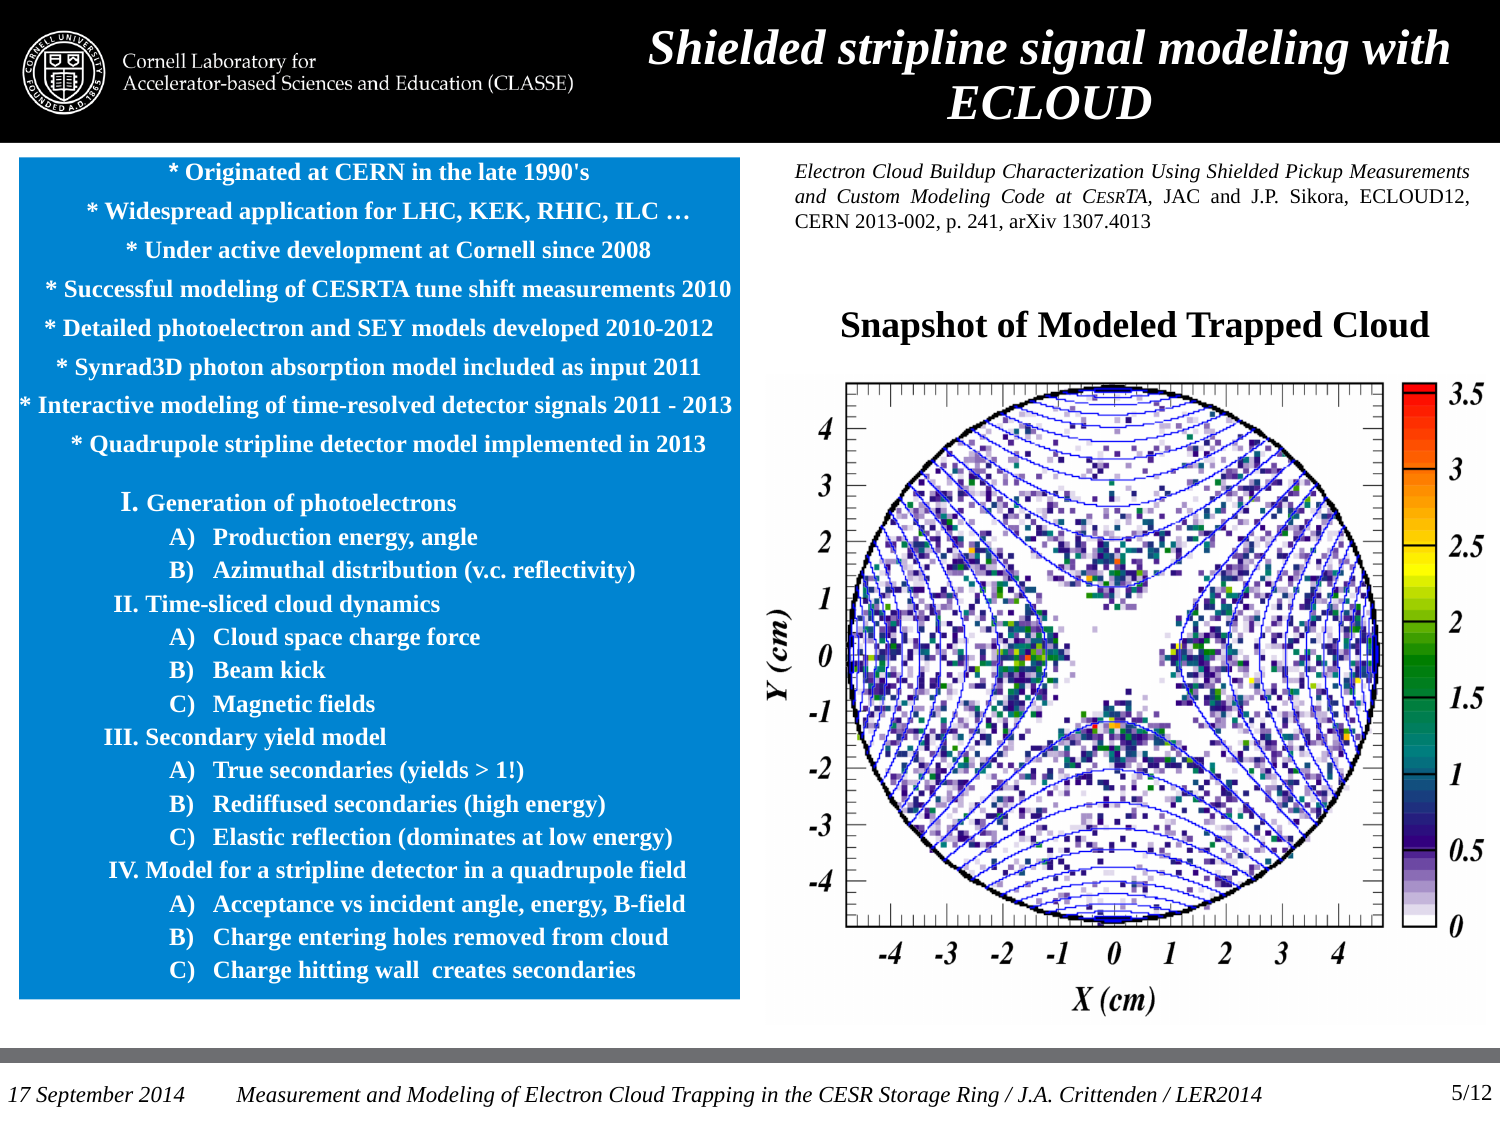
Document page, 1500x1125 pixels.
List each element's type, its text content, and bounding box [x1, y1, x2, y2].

text_box Electron Cloud Buildup Characterization Using Shielded Pickup Measurements and Custom Modeling Code at CESRTA, JAC and J.P. Sikora, ECLOUD12, CERN 2013-002, p. 241, arXiv 1307.4013 [780, 150, 1486, 241]
title Shielded stripline signal modeling with ECLOUD [600, 7, 1500, 143]
text_box * Originated at CERN in the late 1990's * Widespread application for LHC, KEK, RHIC, ILC … * Under active development at Cornell since 2008 * Successful modeling of CESRTA tune shift measurements 2010 * Detailed photoelectron and SEY models developed 2010-2012 * Synrad3D photon absorption model included as input 2011 * Interactive modeling of time-resolved detector signals 2011 - 2013 * Quadrupole stripline detector model implemented in 2013 Generation of photoelectrons Production energy, angle Azimuthal distribution (v.c. reflectivity) Time-sliced cloud dynamics Cloud space charge force Beam kick Magnetic fields Secondary yield model True secondaries (yields > 1!) Rediffused secondaries (high energy) Elastic reflection (dominates at low energy) Model for a stripline detector in a quadrupole field Acceptance vs incident angle, energy, B-field Charge entering holes removed from cloud Charge hitting wall creates secondaries [19, 157, 740, 1000]
picture [0, 0, 1500, 143]
picture [610, 299, 1500, 1036]
